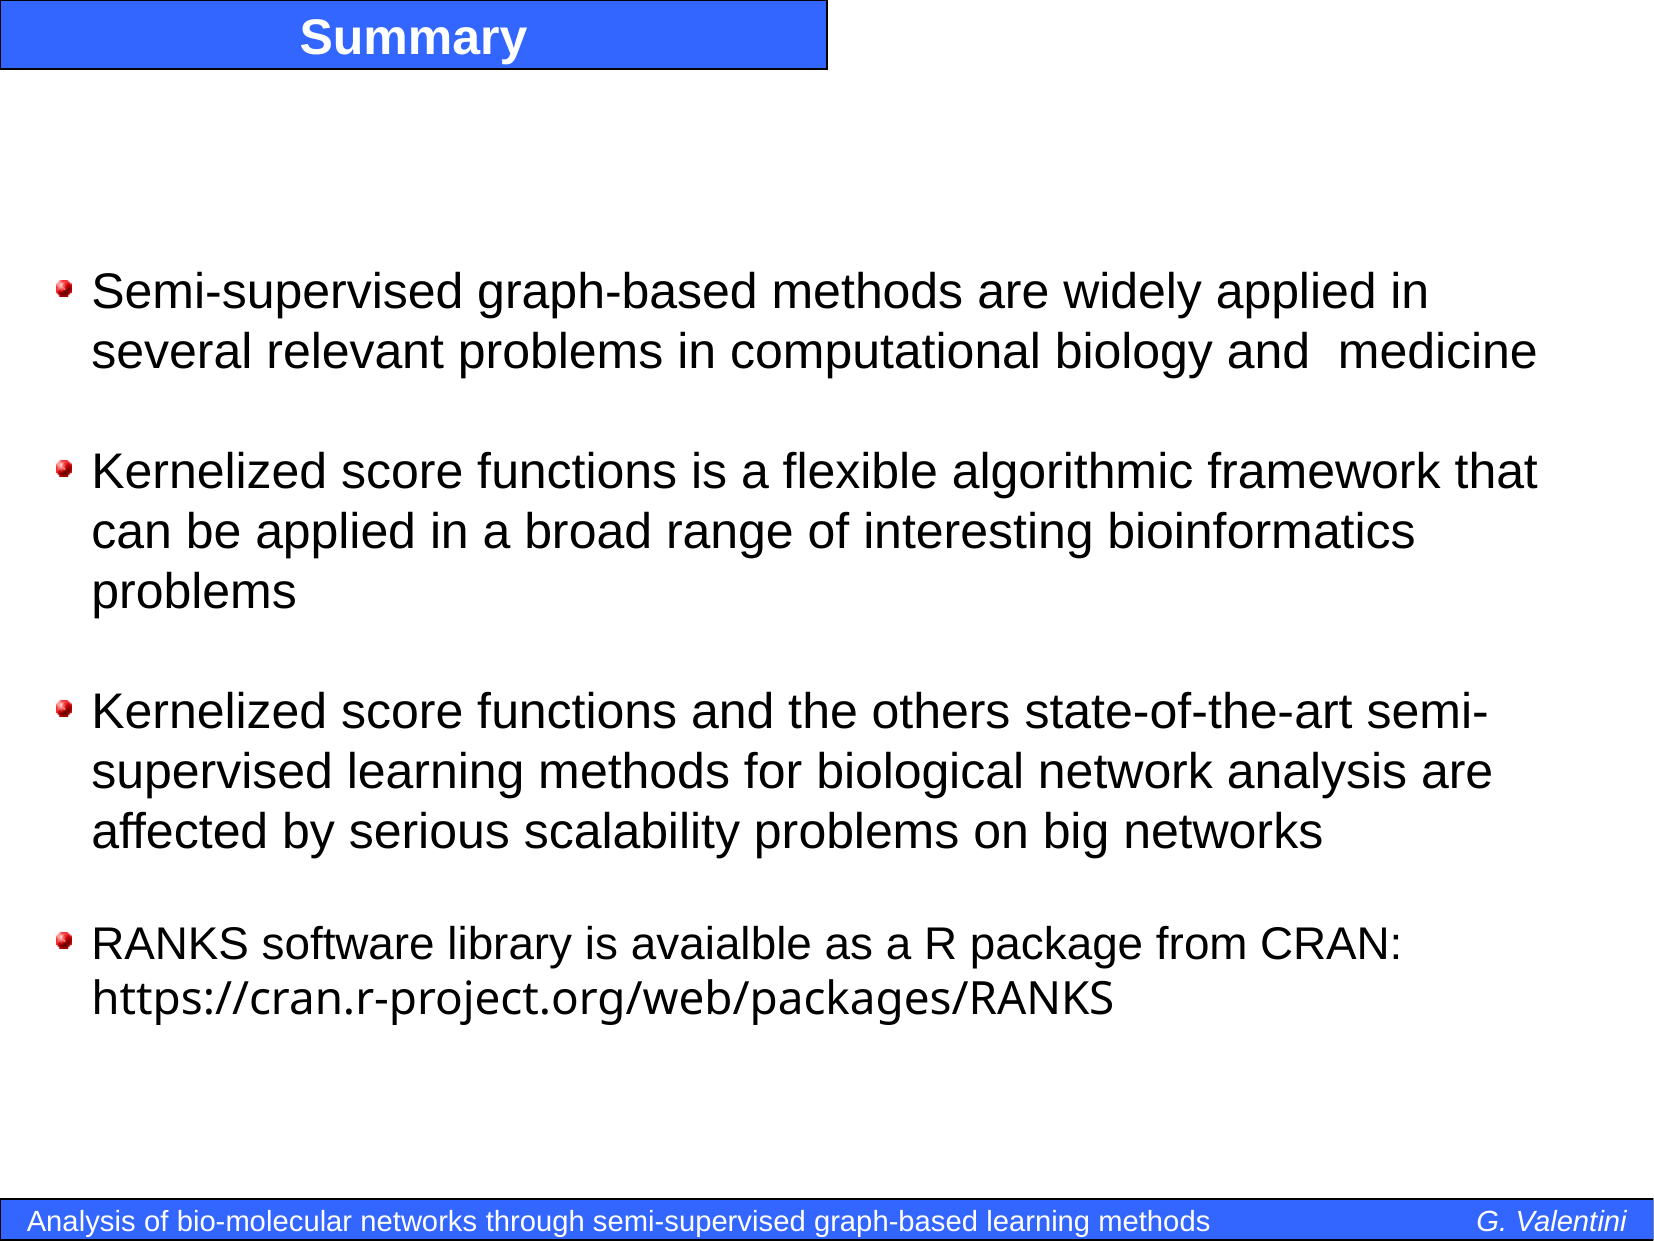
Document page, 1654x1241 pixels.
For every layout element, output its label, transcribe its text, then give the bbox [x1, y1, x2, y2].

picture [56, 460, 72, 477]
text_box Summary [0, 0, 827, 69]
picture [56, 932, 72, 949]
picture [56, 700, 72, 717]
picture [56, 280, 72, 297]
text_box Analysis of bio-molecular networks through semi-supervised graph-based learning methods G. Valentini [0, 1198, 1654, 1241]
text_box Semi-supervised graph-based methods are widely applied in several relevant problems in computational biology and medicine Kernelized score functions is a flexible algorithmic framework that can be applied in a broad range of interesting bioinformatics problems Kernelized score functions and the others state-of-the-art semi-supervised learning methods for biological network analysis are affected by serious scalability problems on big networks RANKS software library is avaialble as a R package from CRAN: https://cran.r-project.org/web/packages/RANKS [41, 80, 1599, 886]
